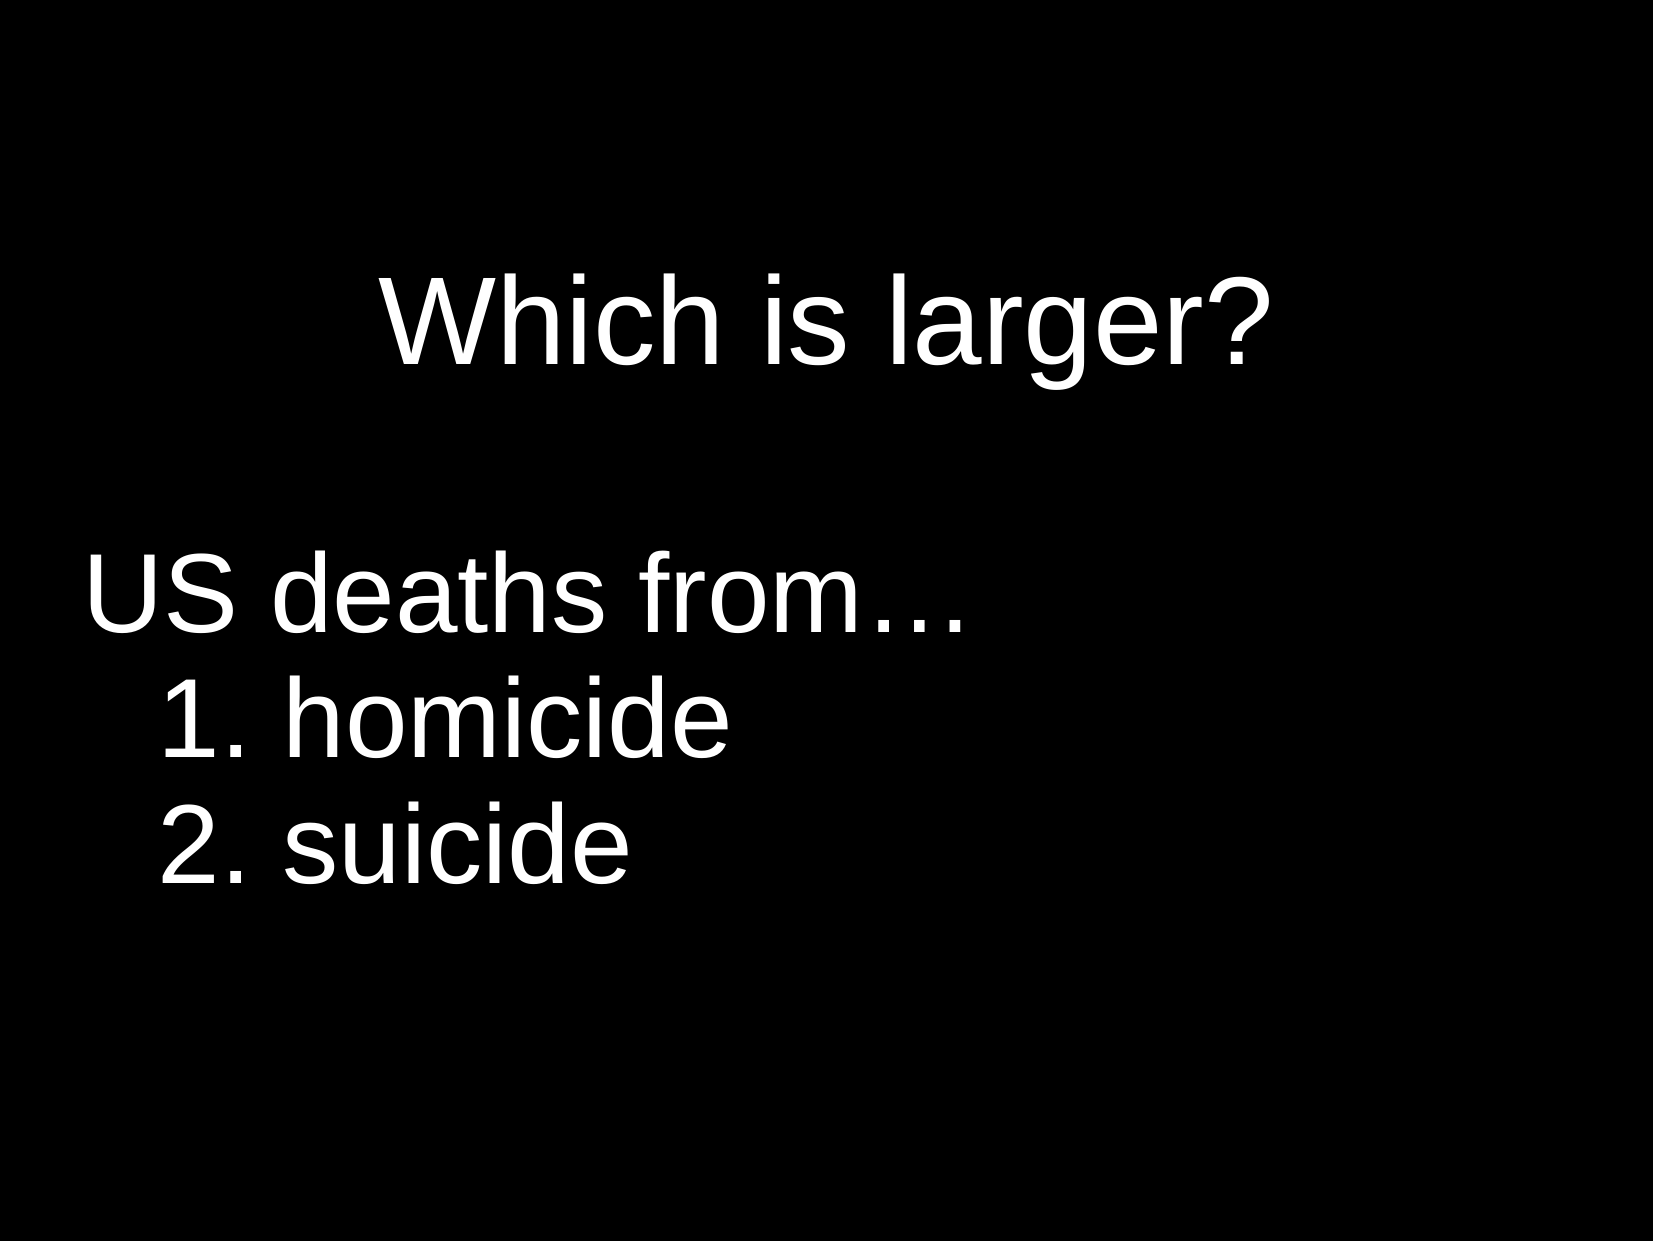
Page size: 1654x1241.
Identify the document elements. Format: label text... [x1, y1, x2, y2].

subtitle Which is larger? US deaths from… 1. homicide 2. suicide [82, 56, 1571, 1102]
